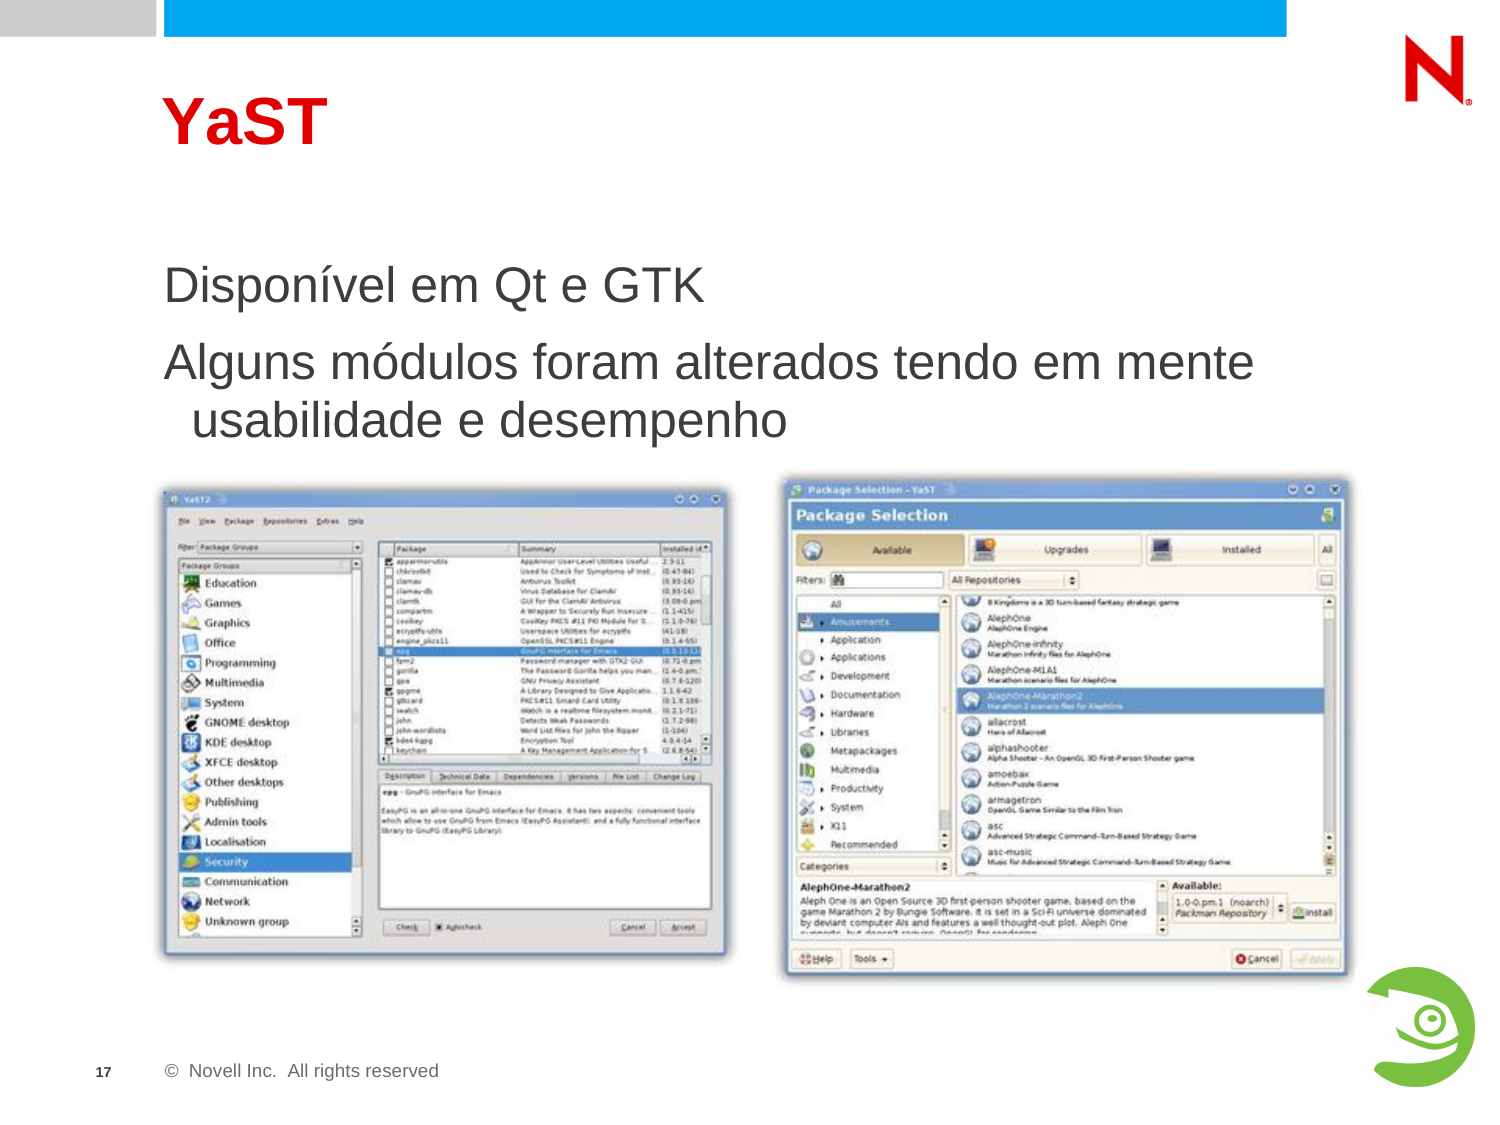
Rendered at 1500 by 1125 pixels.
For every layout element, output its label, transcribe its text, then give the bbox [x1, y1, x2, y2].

title YaST [161, 41, 1383, 205]
picture [1403, 32, 1473, 107]
list Disponível em Qt e GTK Alguns módulos foram alterados tendo em mente usabilidade e desempenho [163, 254, 1404, 986]
picture [150, 478, 741, 970]
picture [771, 467, 1475, 1087]
